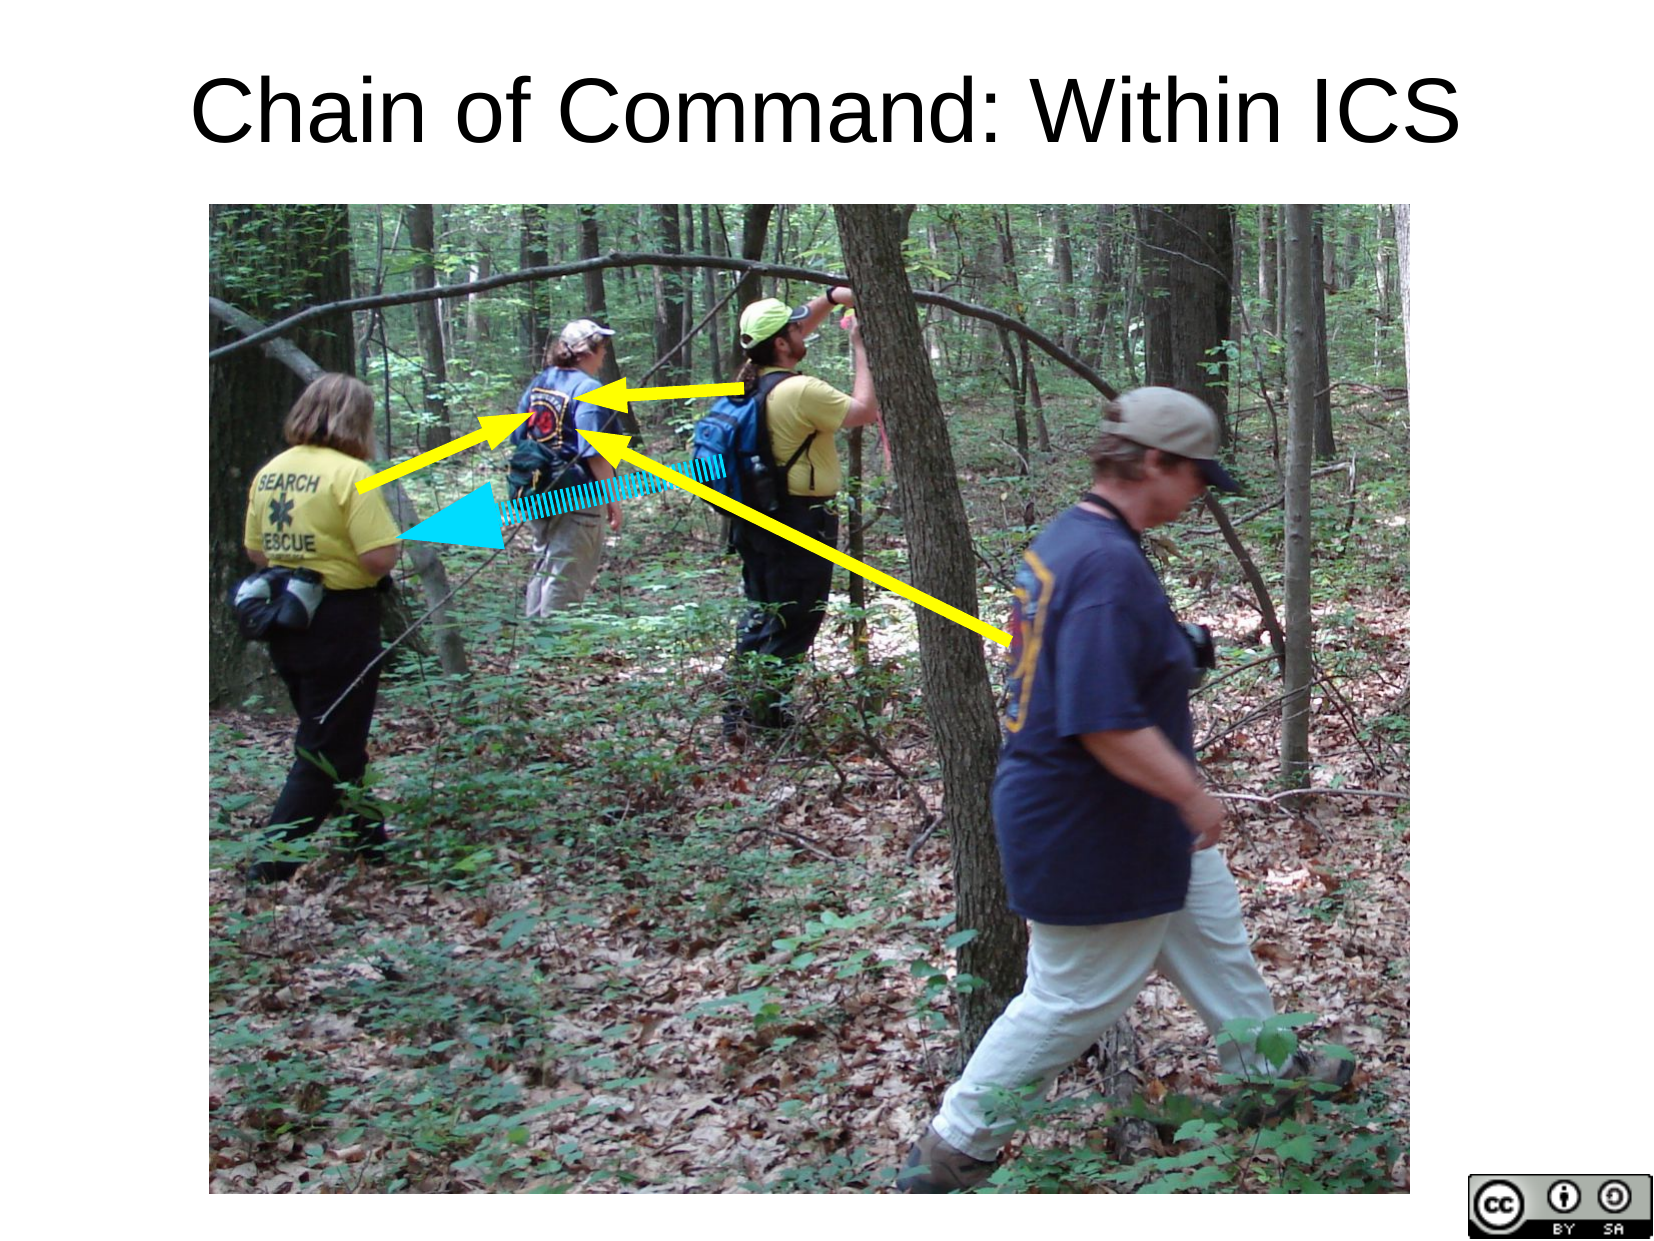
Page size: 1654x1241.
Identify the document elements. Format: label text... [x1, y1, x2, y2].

picture [1468, 1174, 1653, 1239]
picture [209, 215, 1410, 1194]
title Chain of Command: Within ICS [82, 7, 1571, 215]
